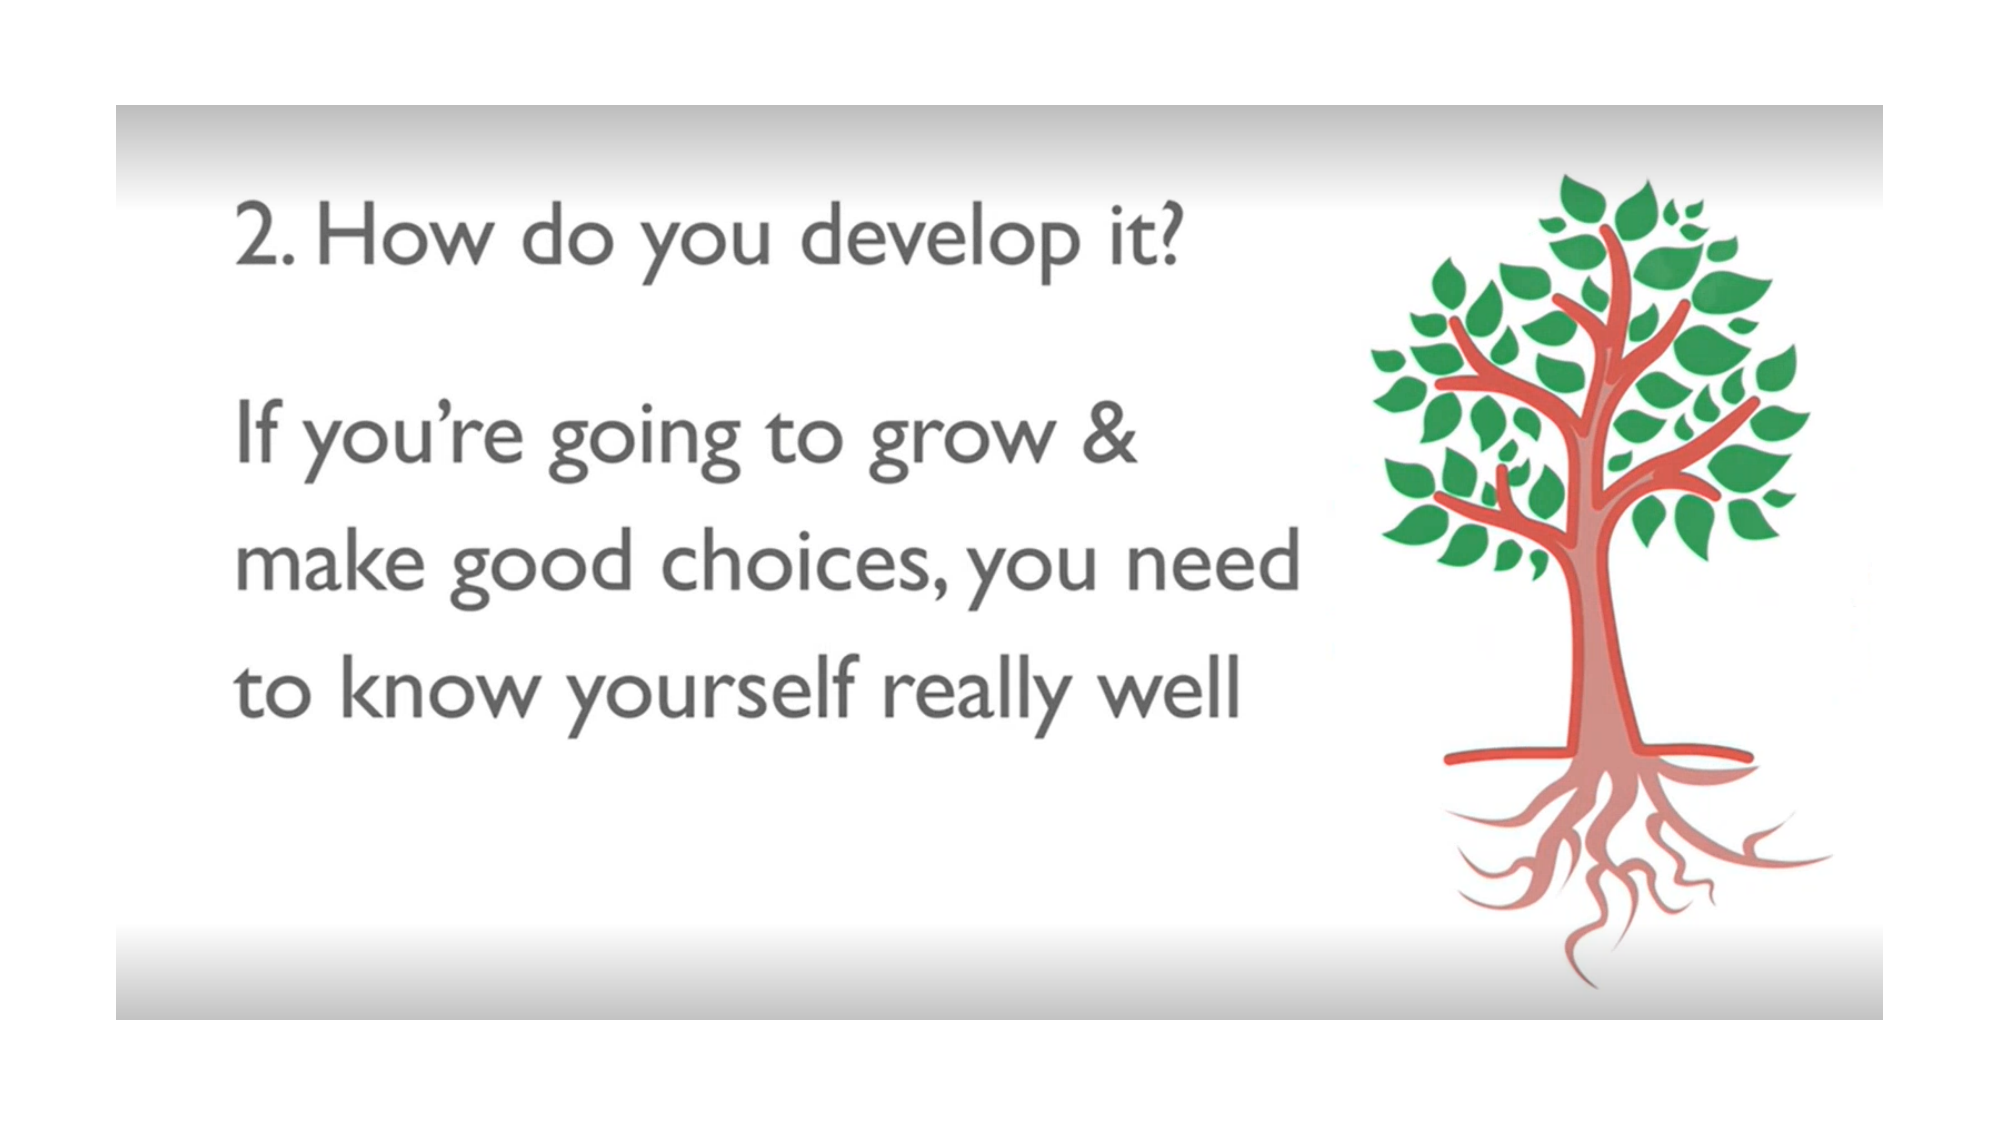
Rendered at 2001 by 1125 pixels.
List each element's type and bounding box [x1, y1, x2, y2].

picture [116, 105, 1883, 1020]
